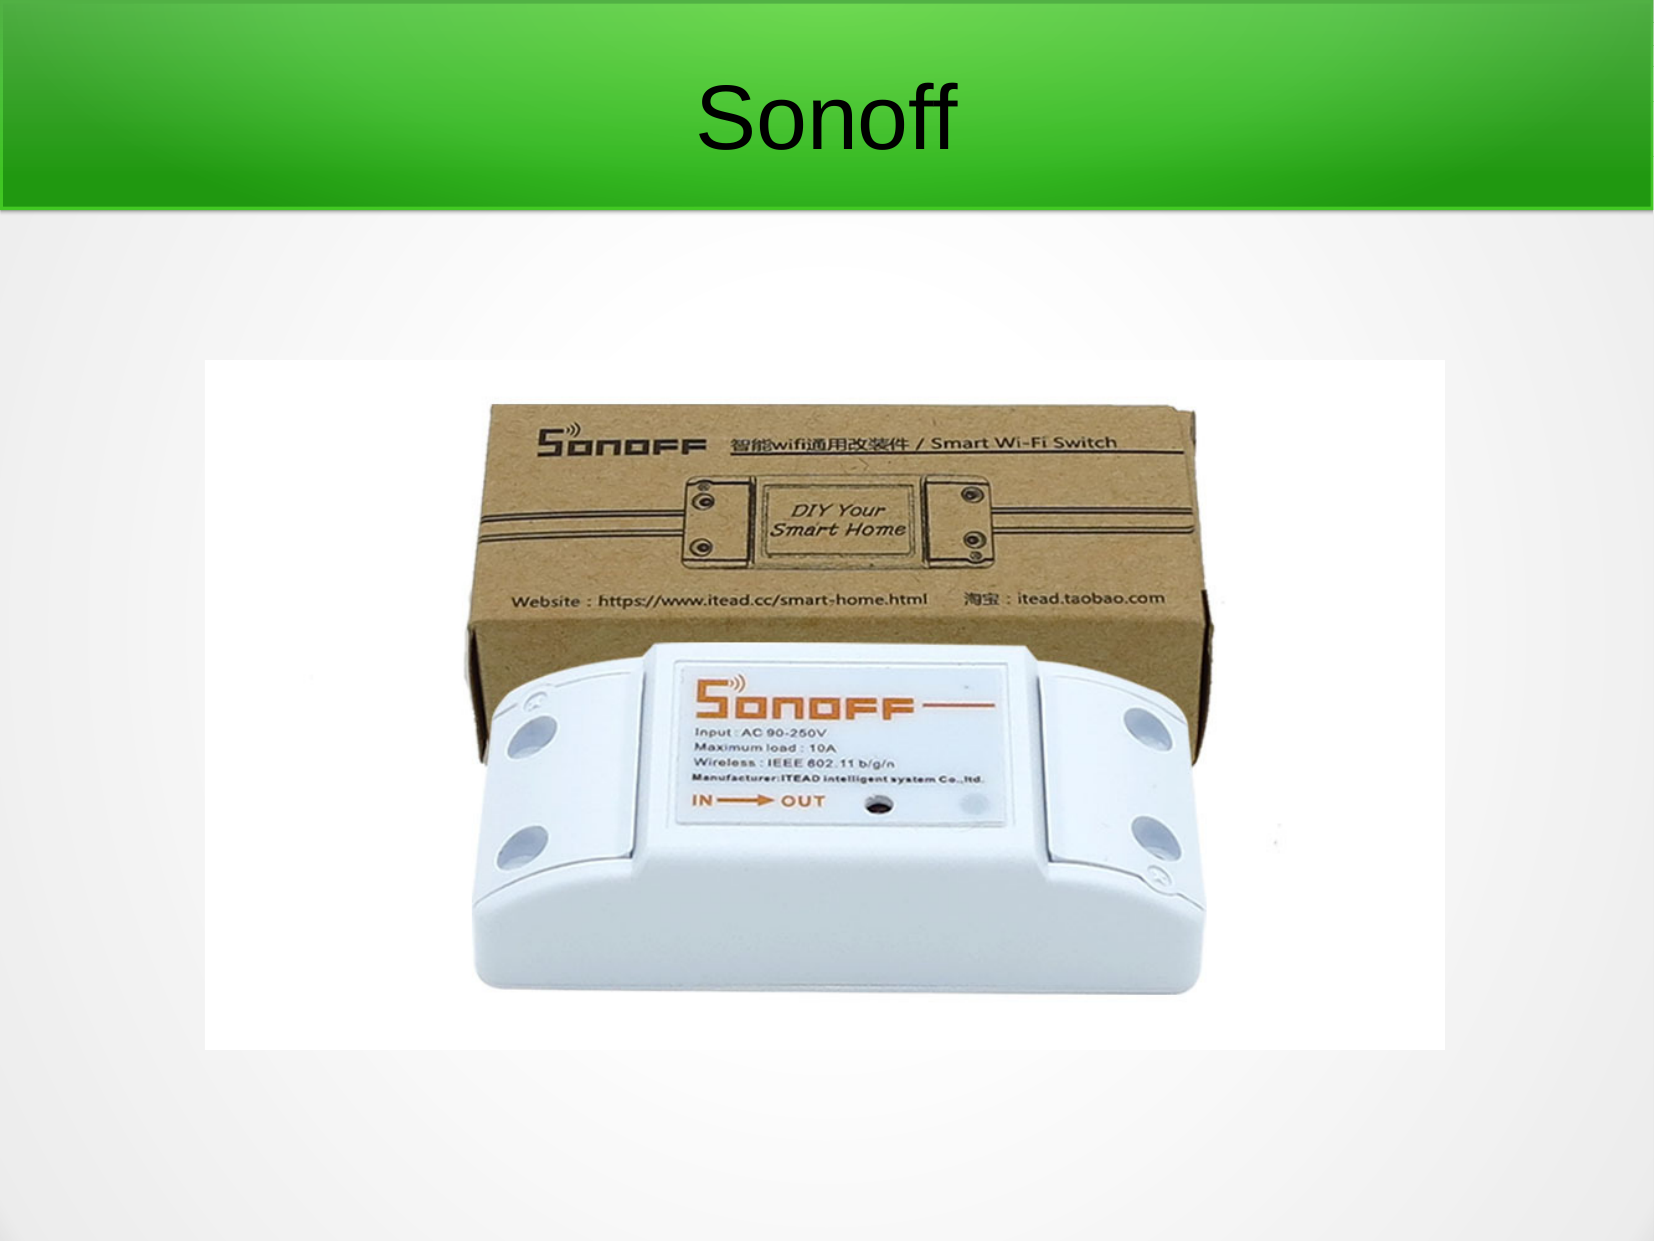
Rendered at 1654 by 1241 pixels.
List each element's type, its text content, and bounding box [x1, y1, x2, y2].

picture [204, 360, 1445, 1050]
title Sonoff [82, 47, 1571, 189]
